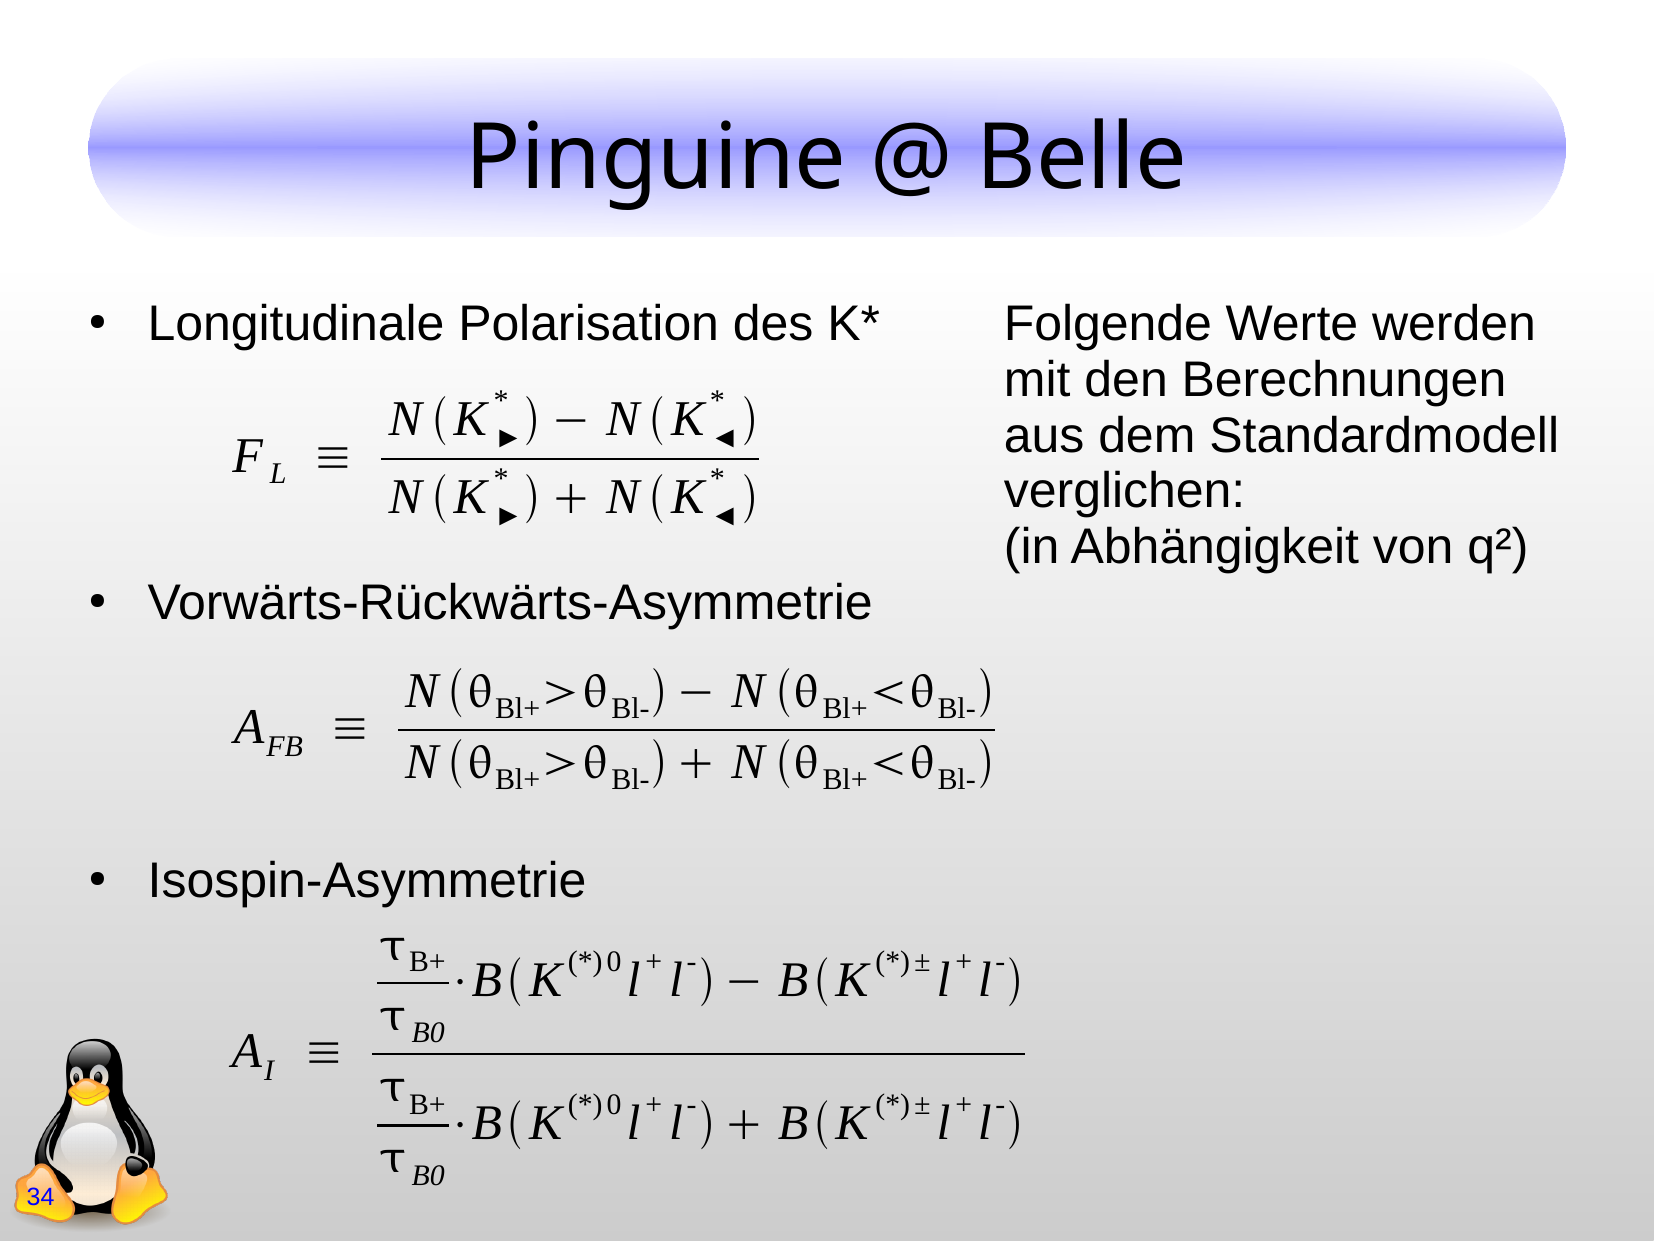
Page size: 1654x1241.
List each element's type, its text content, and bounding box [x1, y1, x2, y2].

title Pinguine @ Belle [82, 56, 1571, 250]
picture [2, 1030, 178, 1241]
text_box Longitudinale Polarisation des K* Vorwärts-Rückwärts-Asymmetrie Isospin-Asymmetrie [88, 295, 916, 1099]
text_box Folgende Werte werden mit den Berechnungen aus dem Standardmodell verglichen: (in Abhängigkeit von q²) [1003, 295, 1571, 591]
chart [222, 383, 768, 533]
chart [220, 915, 1034, 1193]
chart [222, 662, 1004, 798]
